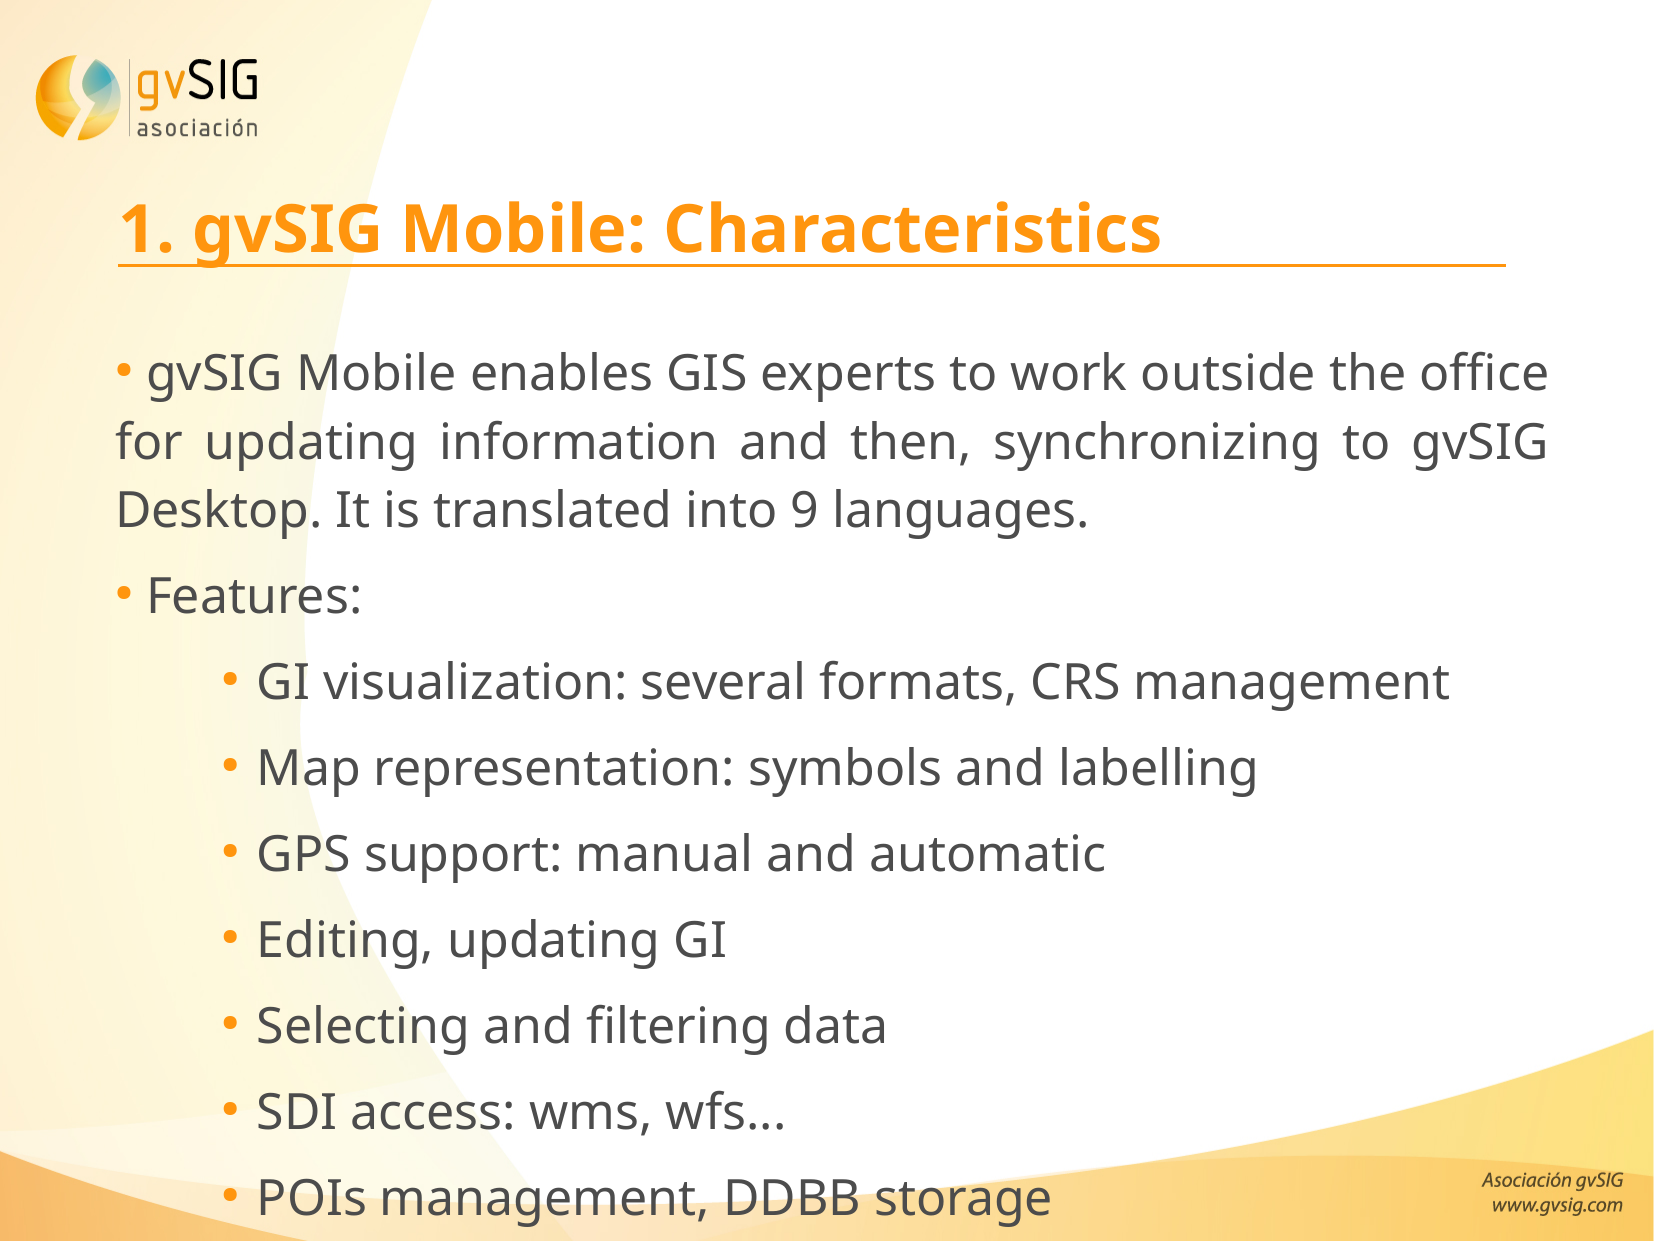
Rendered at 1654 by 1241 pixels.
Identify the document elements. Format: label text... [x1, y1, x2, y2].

title 1. gvSIG Mobile: Characteristics [118, 177, 1607, 276]
text_box gvSIG Mobile enables GIS experts to work outside the office for updating information and then, synchronizing to gvSIG Desktop. It is translated into 9 languages. Features: GI visualization: several formats, CRS management Map representation: symbols and labelling GPS support: manual and automatic Editing, updating GI Selecting and filtering data SDI access: wms, wfs... POIs management, DDBB storage Measuring and info functions [100, 329, 1565, 1203]
picture [0, 0, 1654, 1241]
